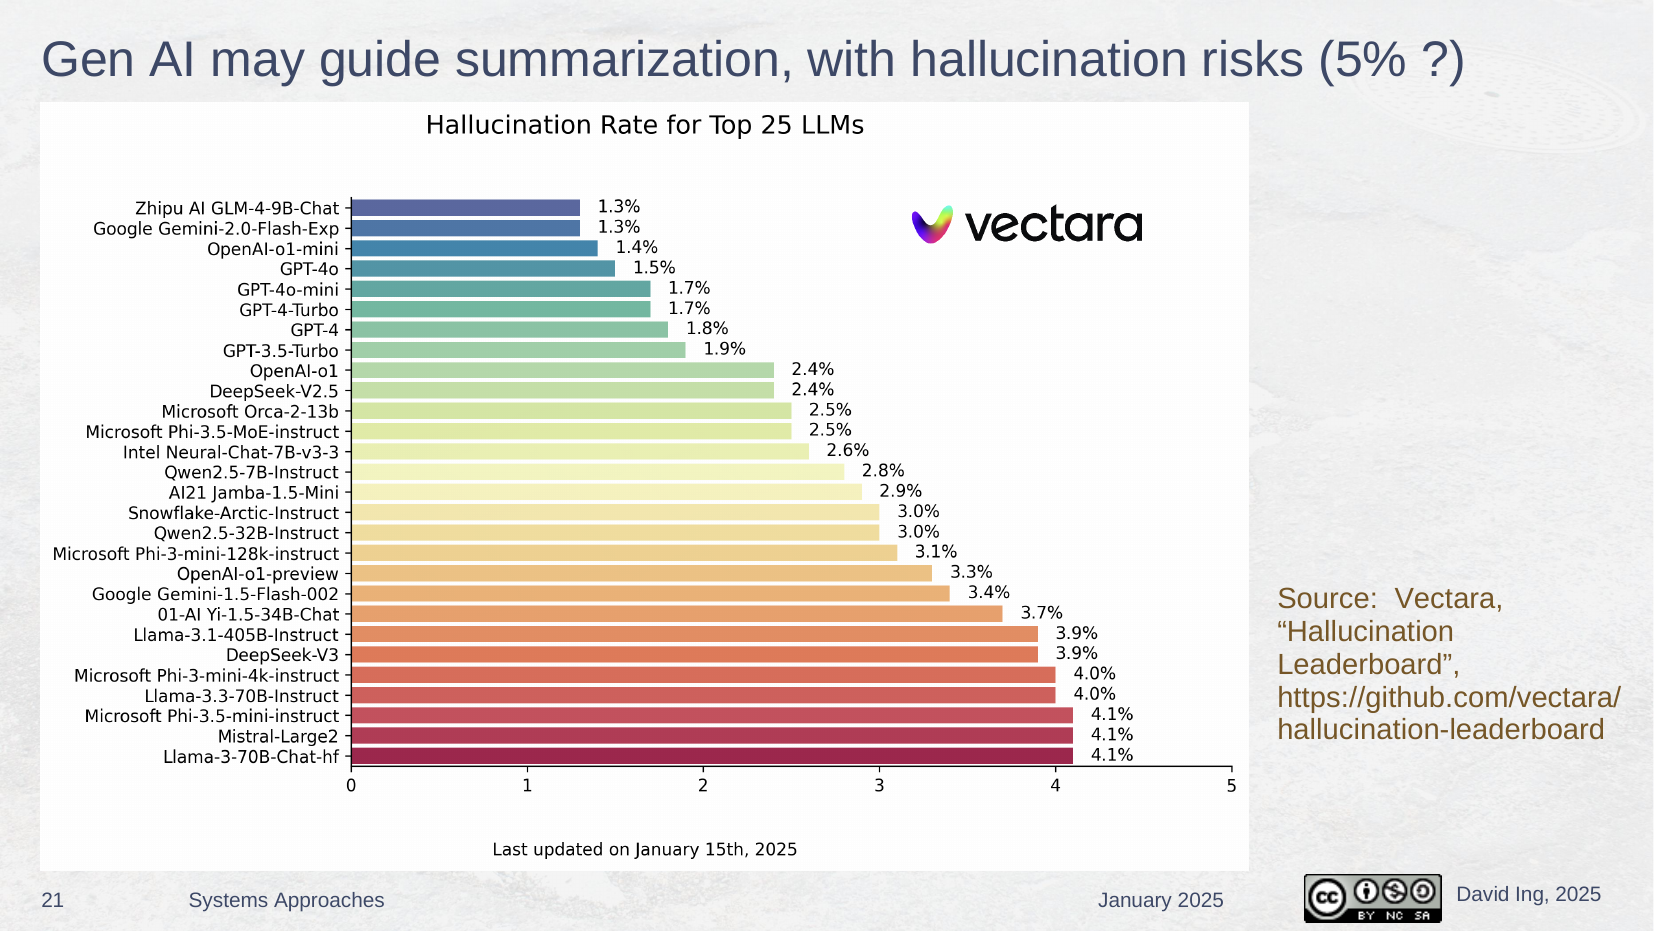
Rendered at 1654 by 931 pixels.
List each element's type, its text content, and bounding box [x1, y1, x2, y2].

picture [0, 0, 1654, 931]
text_box Source: Vectara, “Hallucination Leaderboard”, https://github.com/vectara/hallucination-leaderboard [1262, 574, 1640, 769]
title Gen AI may guide summarization, with hallucination risks (5% ?) [41, 30, 1613, 126]
